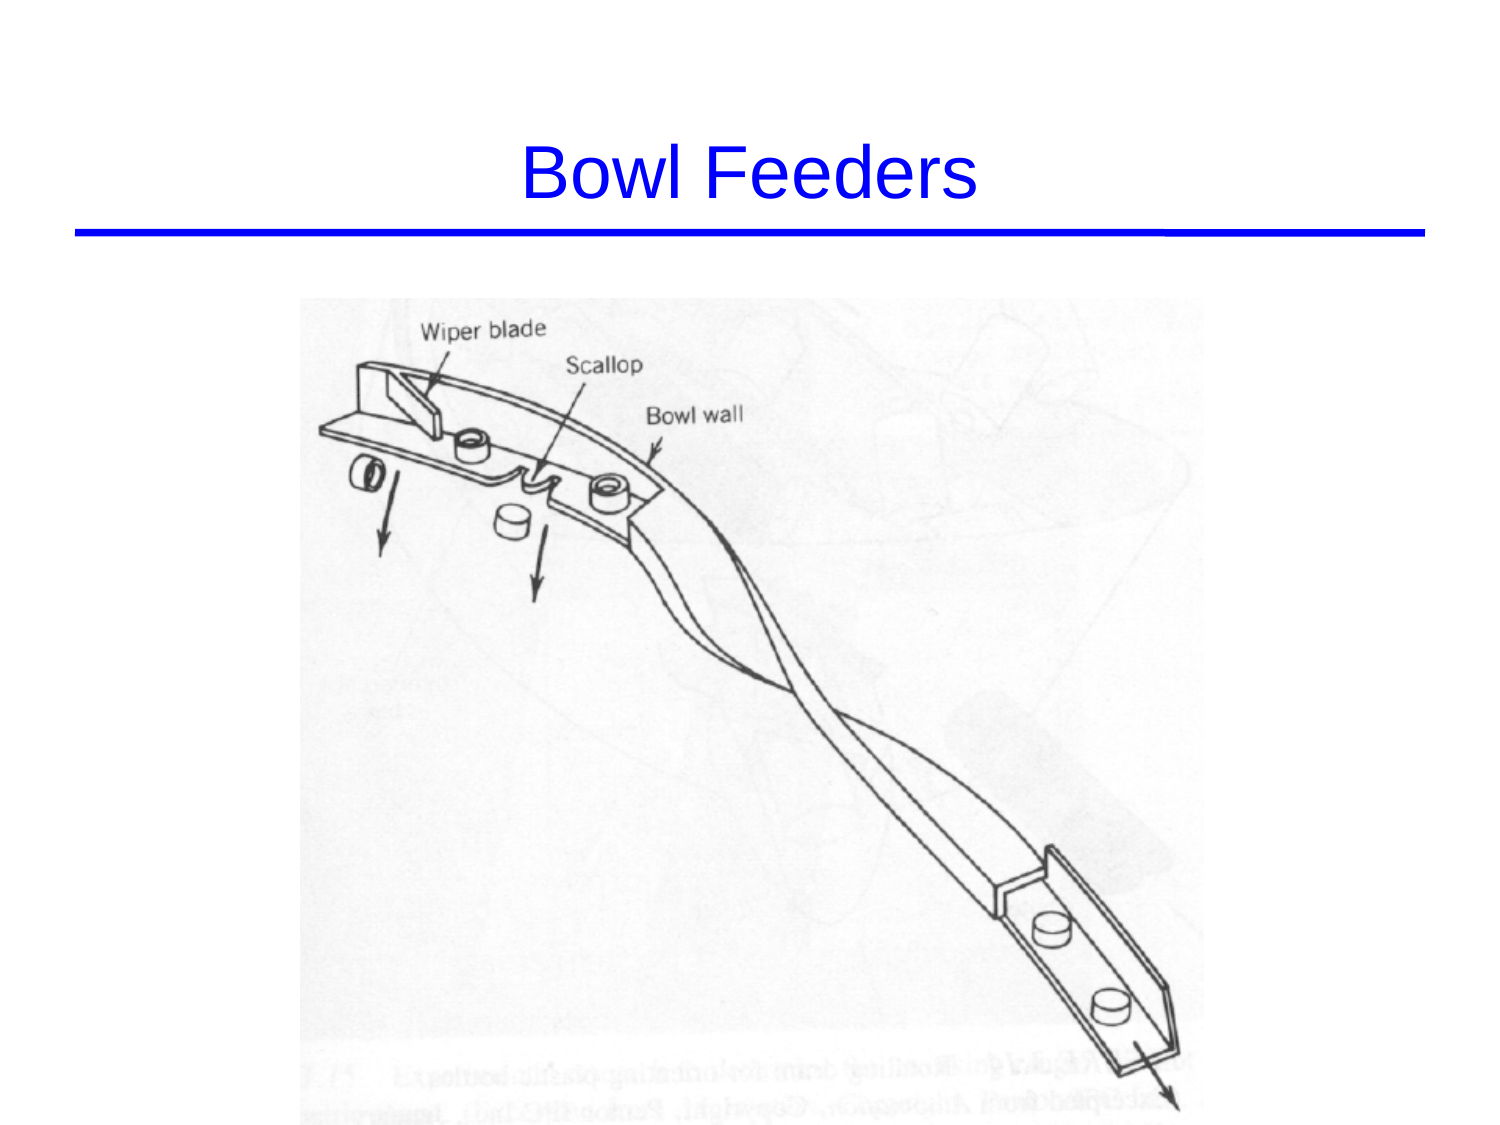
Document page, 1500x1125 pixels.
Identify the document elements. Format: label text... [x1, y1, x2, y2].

picture [300, 298, 1204, 1125]
title Bowl Feeders [112, 99, 1388, 238]
